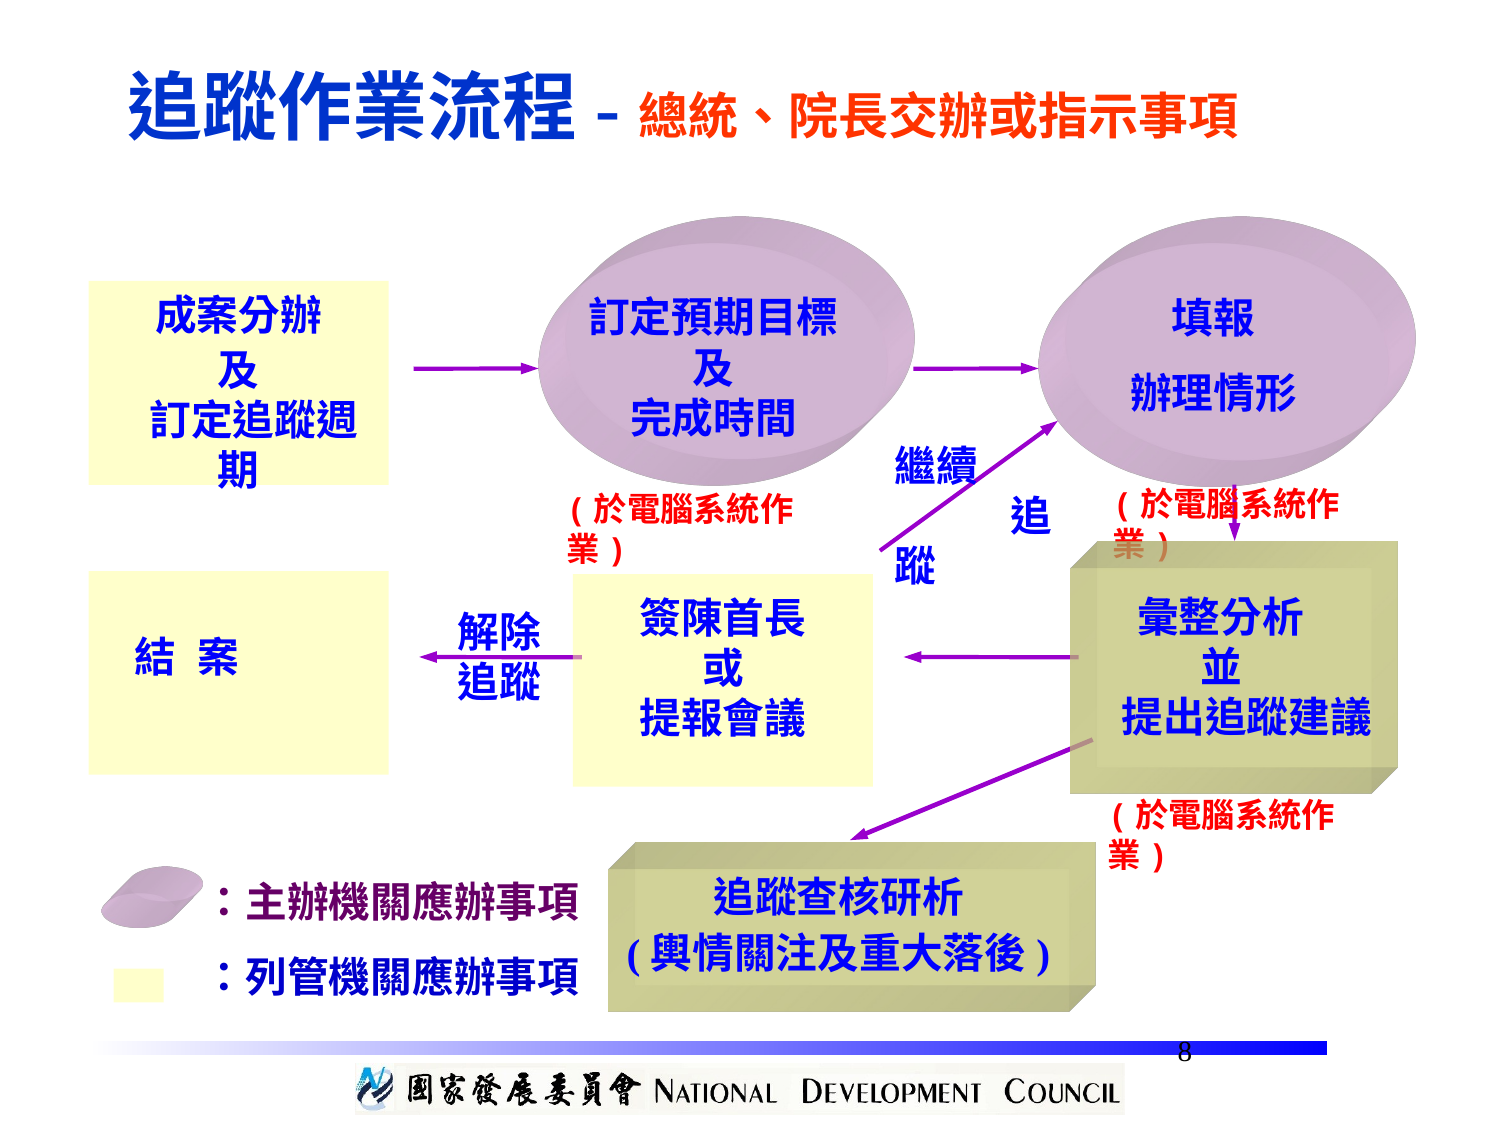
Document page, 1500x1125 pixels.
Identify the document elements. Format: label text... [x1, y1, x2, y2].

text_box 繼續 追蹤 [879, 432, 1068, 548]
text_box 簽陳首長 或 提報會議 [572, 574, 873, 787]
text_box 結 案 [88, 571, 389, 775]
text_box [1162, 1025, 1476, 1101]
text_box (於電腦系統作業) [1097, 475, 1398, 531]
text_box ：列管機關應辦事項 [188, 943, 608, 1009]
text_box ：主辦機關應辦事項 [188, 868, 608, 934]
text_box 追蹤作業流程-總統、院長交辦或指示事項 [112, 42, 1377, 158]
text_box [113, 968, 164, 1003]
text_box 成案分辦 及 訂定追蹤週期 [88, 280, 389, 485]
text_box 解除追蹤 [442, 597, 568, 714]
text_box [102, 894, 176, 927]
text_box (於電腦系統作業) [1092, 786, 1393, 843]
text_box (於電腦系統作業) [551, 481, 864, 537]
